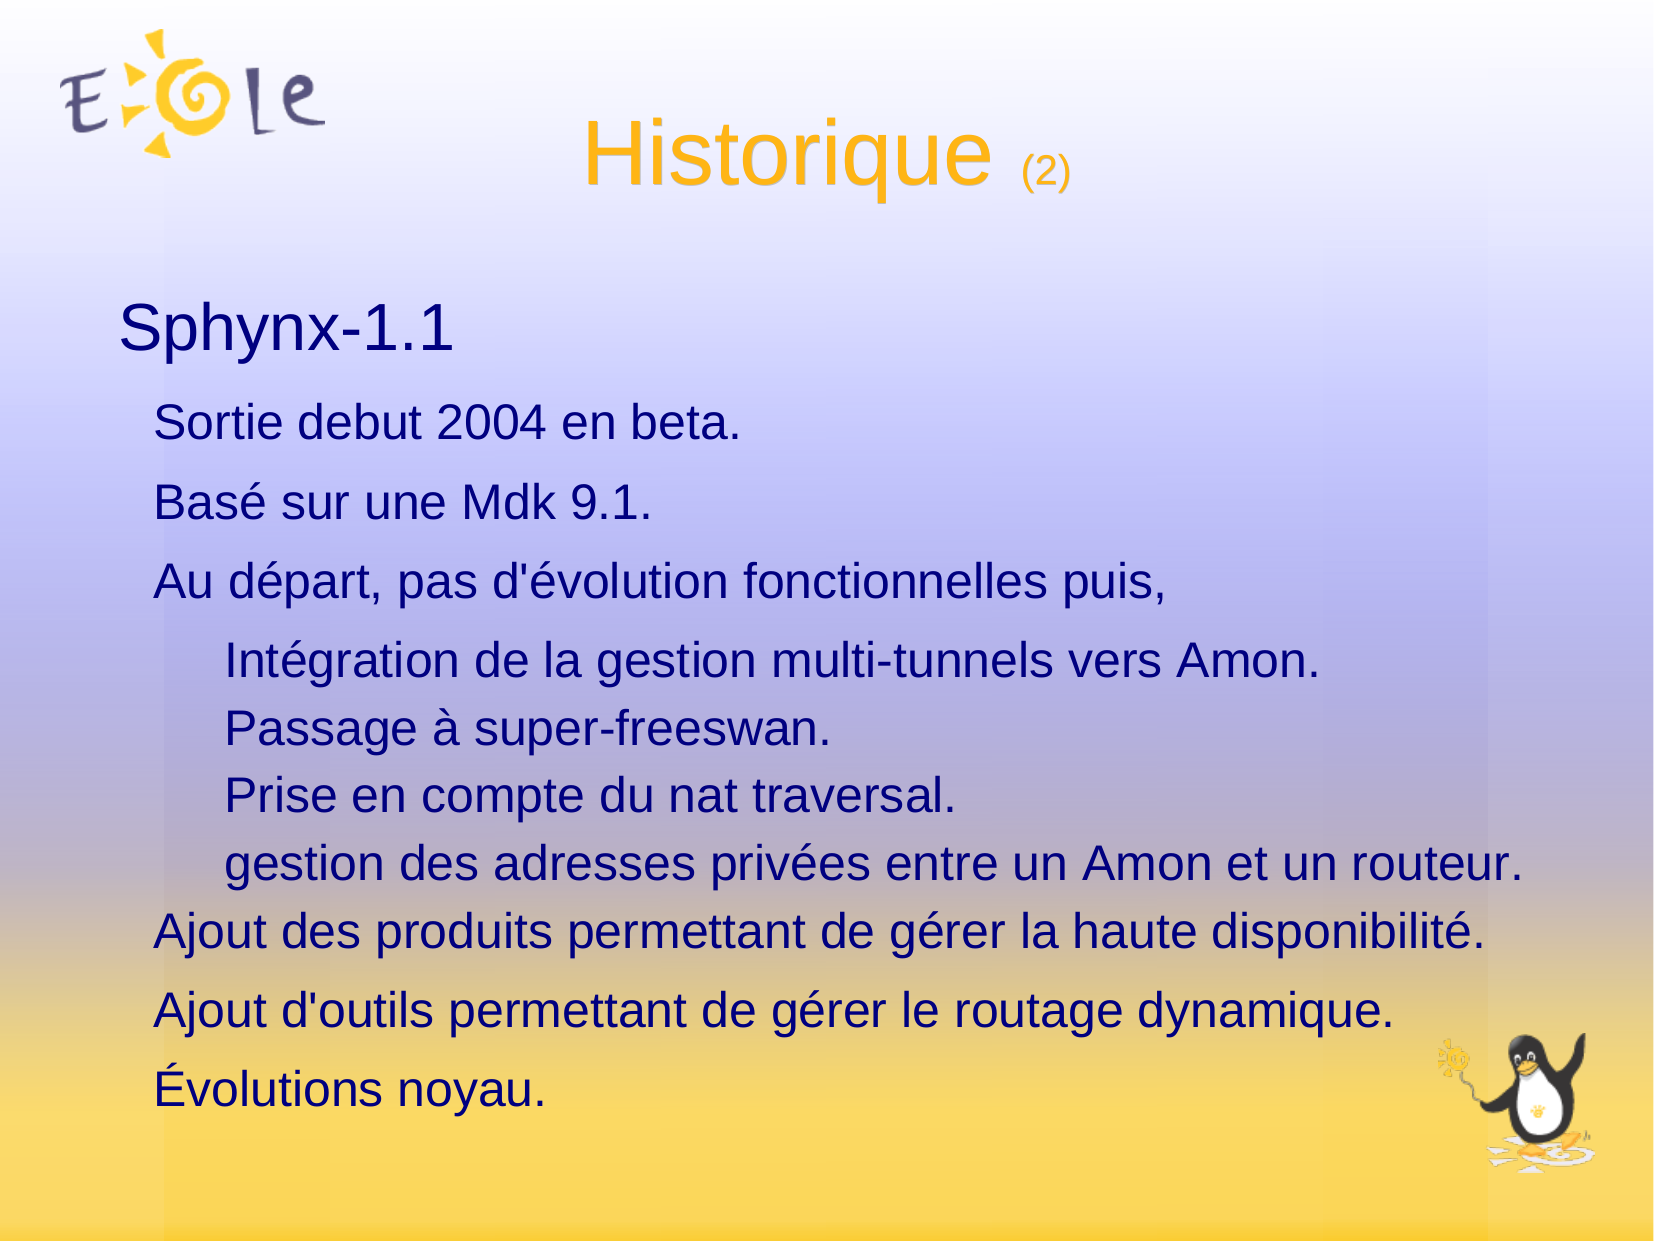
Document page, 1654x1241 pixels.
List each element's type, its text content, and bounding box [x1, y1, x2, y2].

list Sphynx-1.1 Sortie debut 2004 en beta. Basé sur une Mdk 9.1. Au départ, pas d'évolution fonctionnelles puis, Intégration de la gestion multi-tunnels vers Amon. Passage à super-freeswan. Prise en compte du nat traversal. gestion des adresses privées entre un Amon et un routeur. Ajout des produits permettant de gérer la haute disponibilité. Ajout d'outils permettant de gérer le routage dynamique. Évolutions noyau. [82, 290, 1571, 1211]
picture [0, 0, 1654, 1241]
title Historique (2) [82, 49, 1571, 257]
